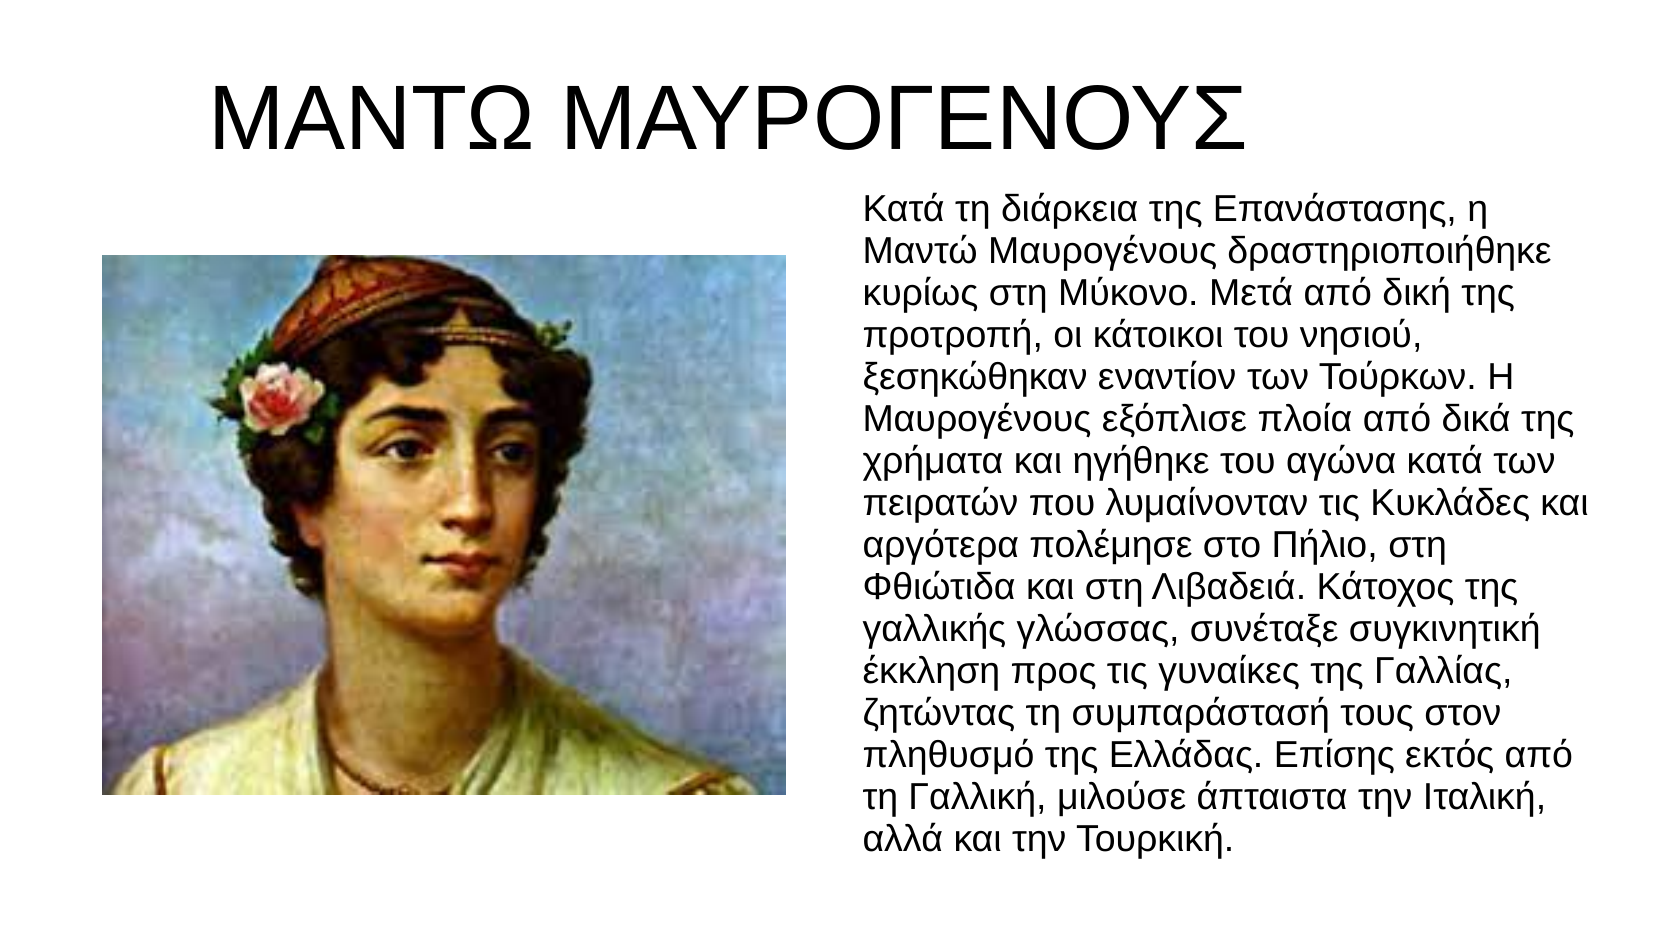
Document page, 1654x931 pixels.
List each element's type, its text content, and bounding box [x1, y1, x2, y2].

text_box Κατά τη διάρκεια της Επανάστασης, η Μαντώ Μαυρογένους δραστηριοποιήθηκε κυρίως στη Μύκονο. Μετά από δική της προτροπή, οι κάτοικοι του νησιού, ξεσηκώθηκαν εναντίον των Τούρκων. Η Μαυρογένους εξόπλισε πλοία από δικά της χρήματα και ηγήθηκε του αγώνα κατά των πειρατών που λυμαίνονταν τις Κυκλάδες και αργότερα πολέμησε στο Πήλιο, στη Φθιώτιδα και στη Λιβαδειά. Κάτοχος της γαλλικής γλώσσας, συνέταξε συγκινητική έκκληση προς τις γυναίκες της Γαλλίας, ζητώντας τη συμπαράστασή τους στον πληθυσμό της Ελλάδας. Επίσης εκτός από τη Γαλλική, μιλούσε άπταιστα την Ιταλική, αλλά και την Τουρκική. [847, 180, 1621, 867]
title ΜΑΝΤΩ ΜΑΥΡΟΓΕΝΟΥΣ [0, 39, 1474, 196]
picture [102, 255, 786, 796]
